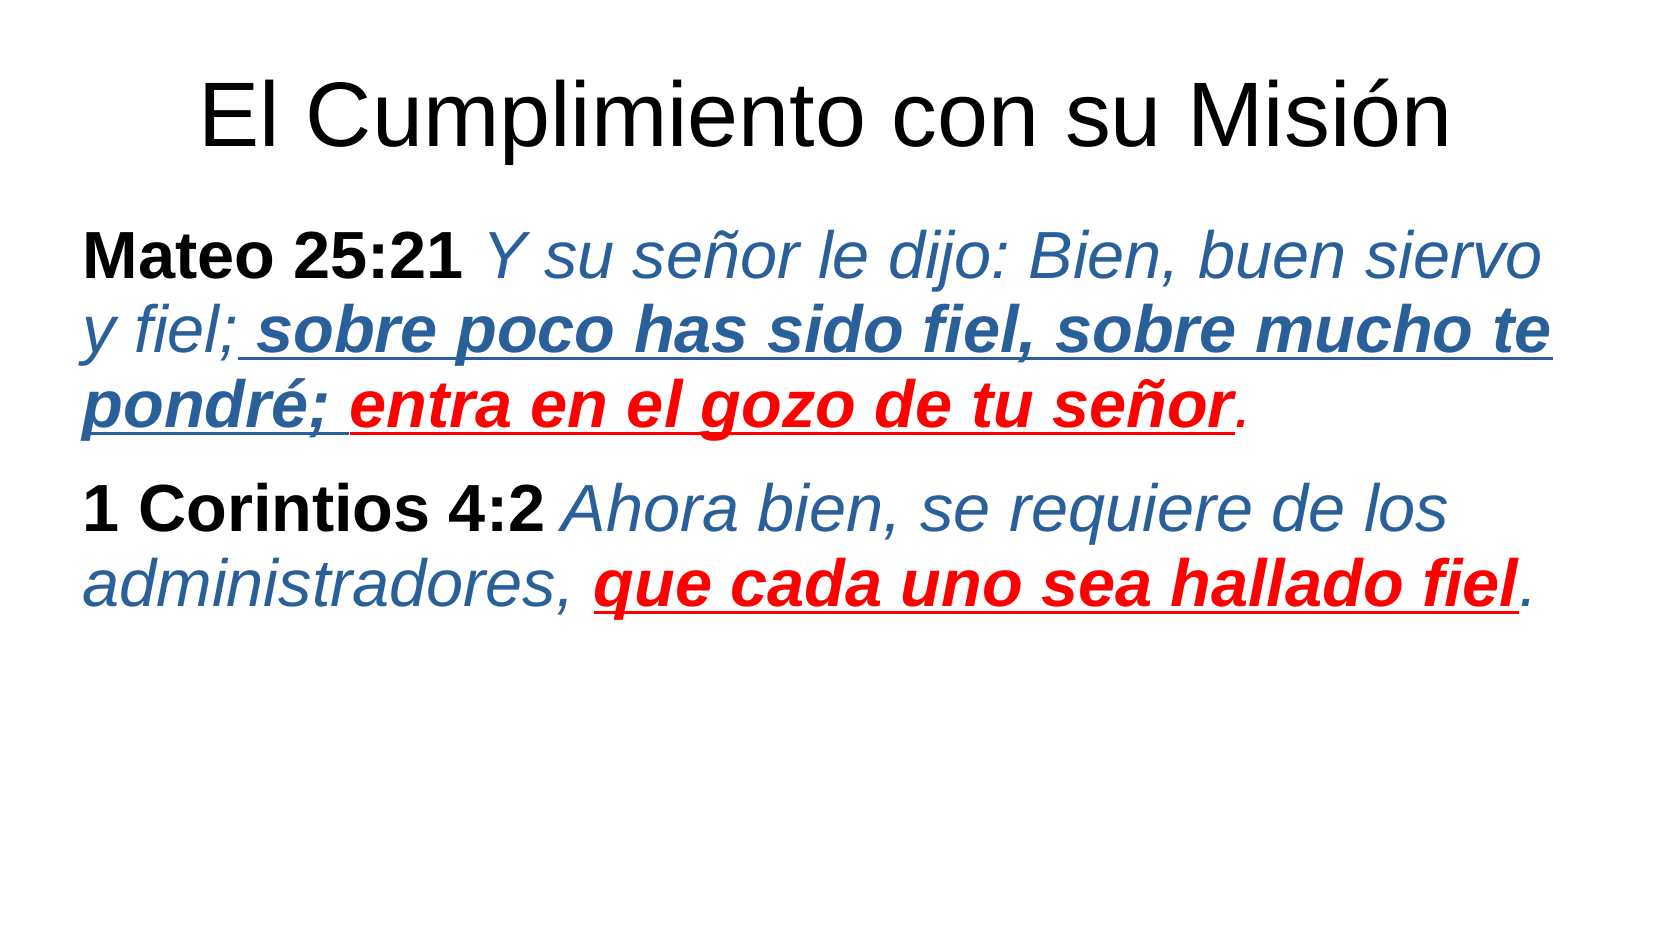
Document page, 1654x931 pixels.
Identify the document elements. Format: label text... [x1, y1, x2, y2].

list Mateo 25:21 Y su señor le dijo: Bien, buen siervo y fiel; sobre poco has sido fiel, sobre mucho te pondré; entra en el gozo de tu señor. 1 Corintios 4:2 Ahora bien, se requiere de los administradores, que cada uno sea hallado fiel. [82, 217, 1571, 884]
title El Cumplimiento con su Misión [82, 37, 1571, 193]
